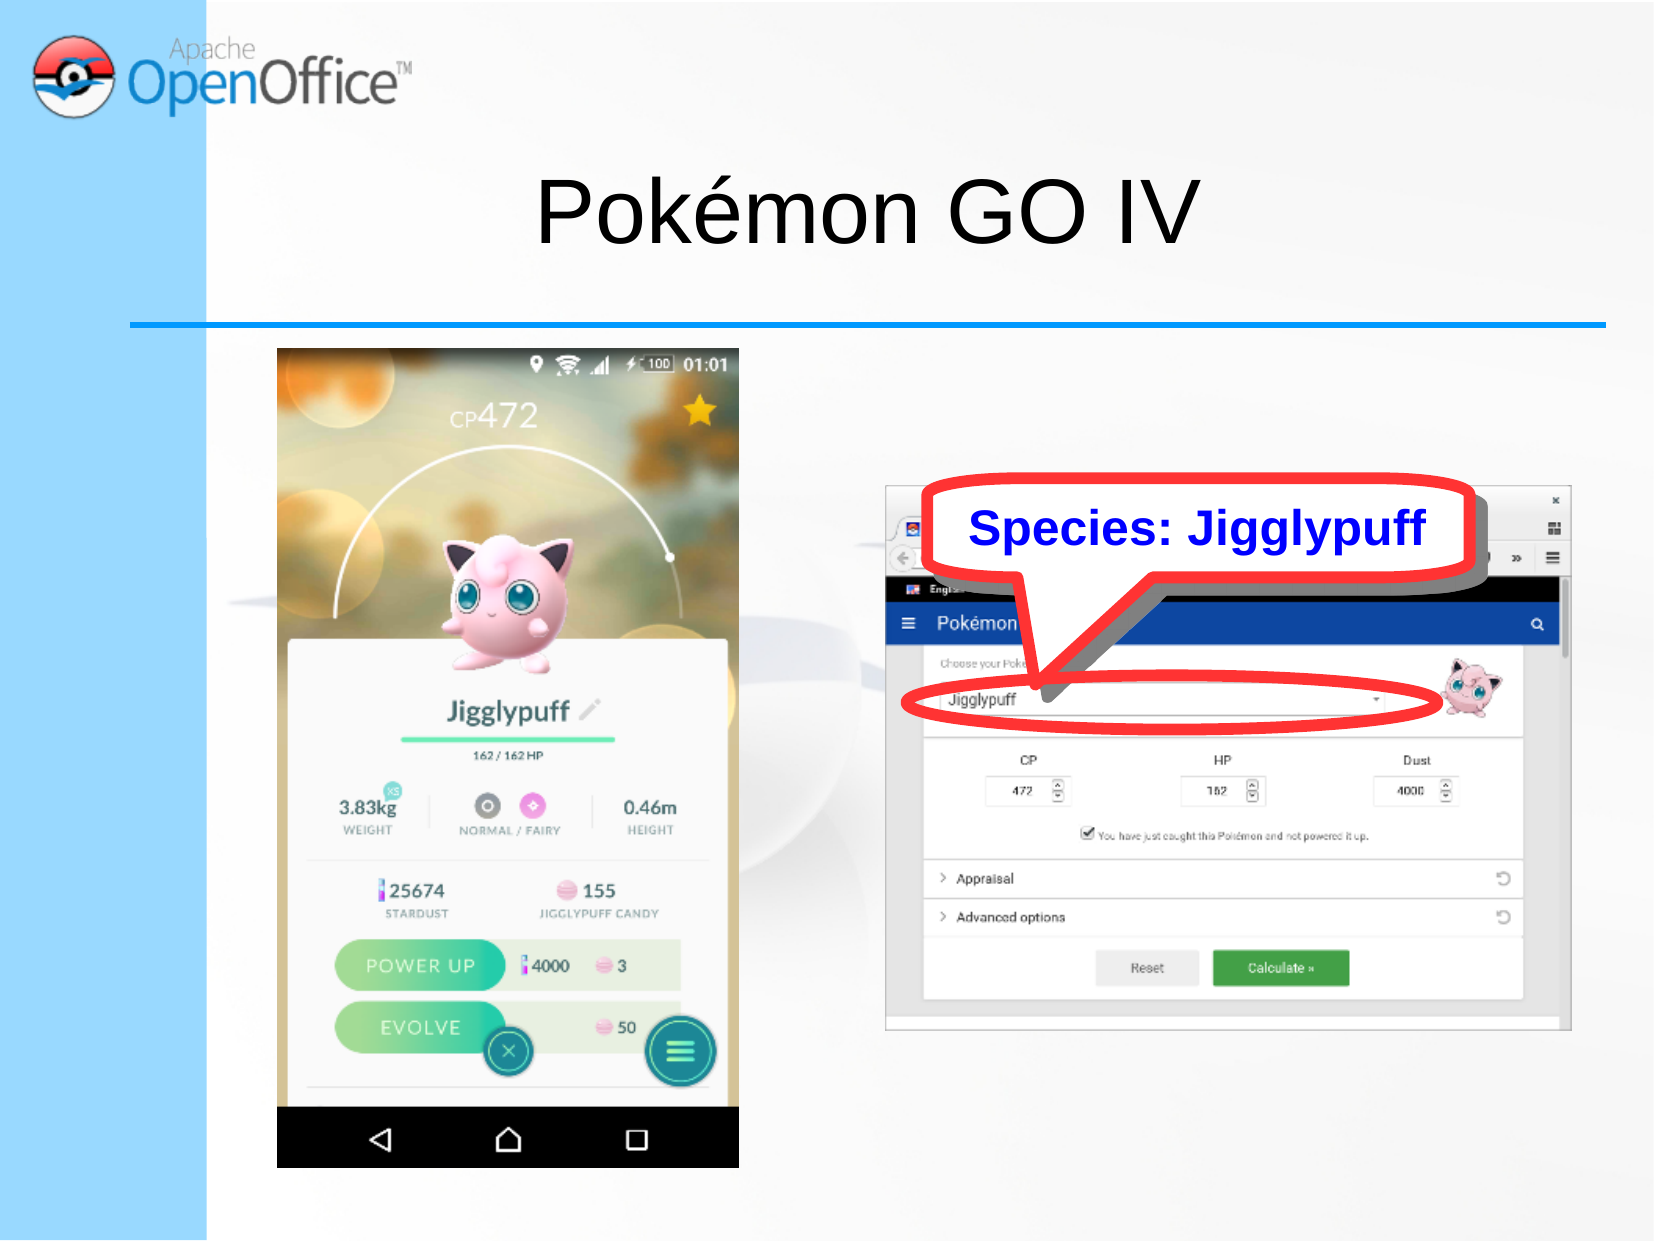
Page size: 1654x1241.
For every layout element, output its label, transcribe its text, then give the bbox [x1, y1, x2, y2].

picture [31, 2, 1654, 1241]
title Pokémon GO IV [165, 108, 1571, 316]
text_box Species: Jigglypuff [927, 478, 1470, 673]
